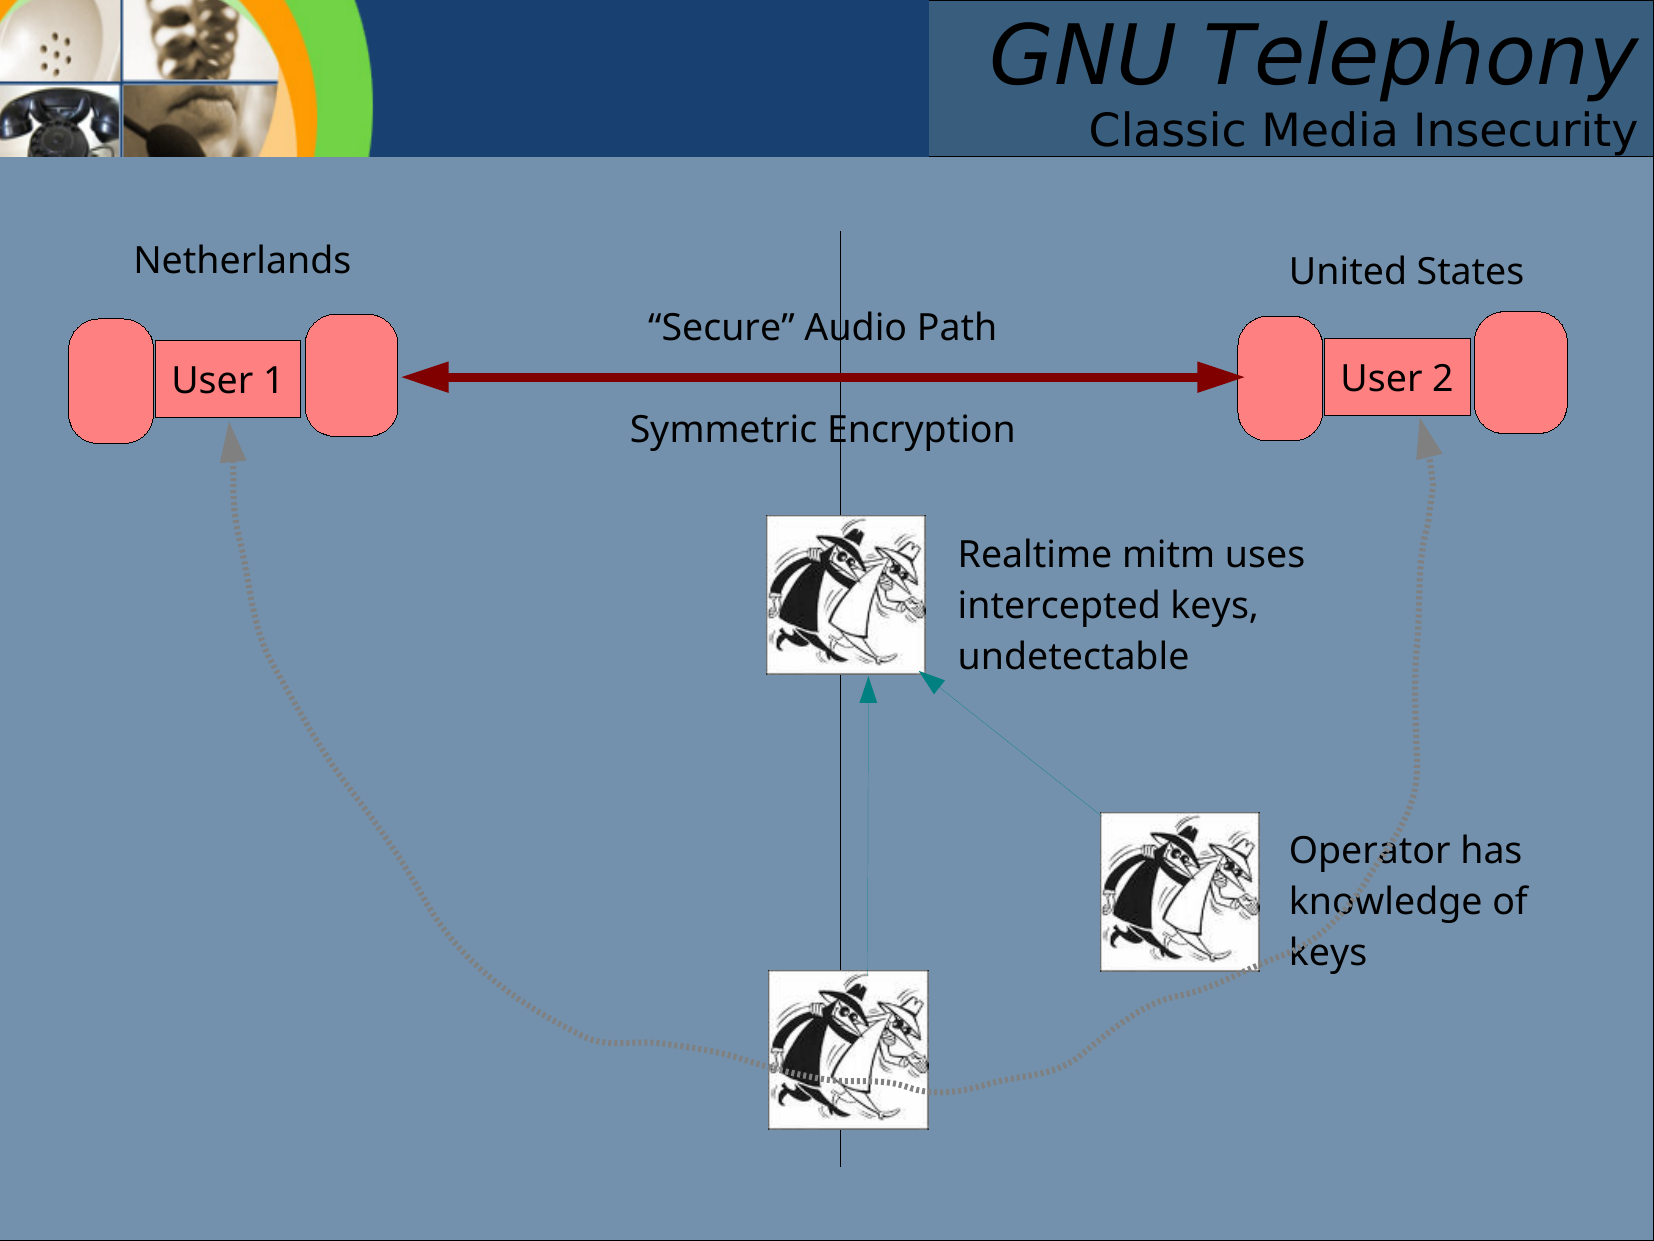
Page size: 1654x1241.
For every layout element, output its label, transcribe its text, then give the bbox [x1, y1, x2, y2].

text_box [0, 157, 1654, 1241]
text_box User 2 [1324, 338, 1471, 416]
picture [0, 0, 929, 157]
text_box United States [1274, 237, 1558, 296]
picture [1100, 812, 1260, 972]
text_box Realtime mitm uses intercepted keys, undetectable [942, 519, 1348, 666]
picture [768, 970, 929, 1130]
text_box GNU Telephony Classic Media Insecurity [918, 0, 1654, 169]
text_box User 1 [155, 340, 301, 418]
picture [766, 515, 926, 676]
text_box Operator has knowledge of keys [1274, 816, 1556, 962]
text_box Netherlands [118, 226, 377, 285]
